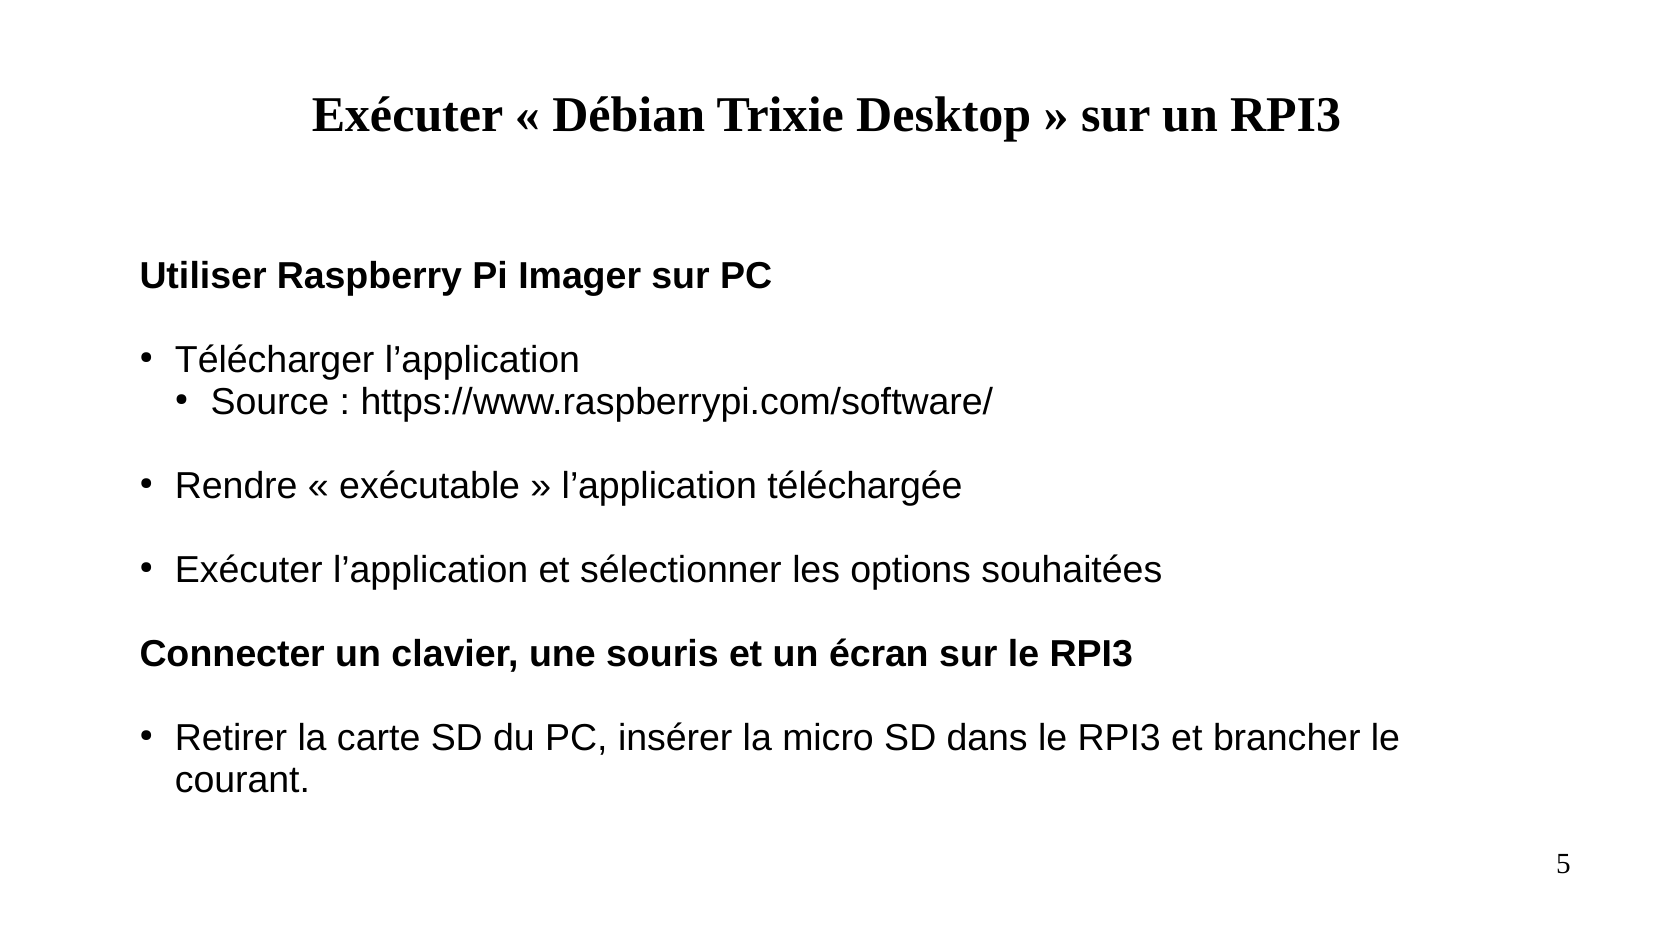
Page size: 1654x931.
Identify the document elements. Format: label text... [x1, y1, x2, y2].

text_box Utiliser Raspberry Pi Imager sur PC Télécharger l’application Source : https://www.raspberrypi.com/software/ Rendre « exécutable » l’application téléchargée Exécuter l’application et sélectionner les options souhaitées Connecter un clavier, une souris et un écran sur le RPI3 Retirer la carte SD du PC, insérer la micro SD dans le RPI3 et brancher le courant. [124, 246, 1528, 808]
title Exécuter « Débian Trixie Desktop » sur un RPI3 [82, 37, 1571, 193]
